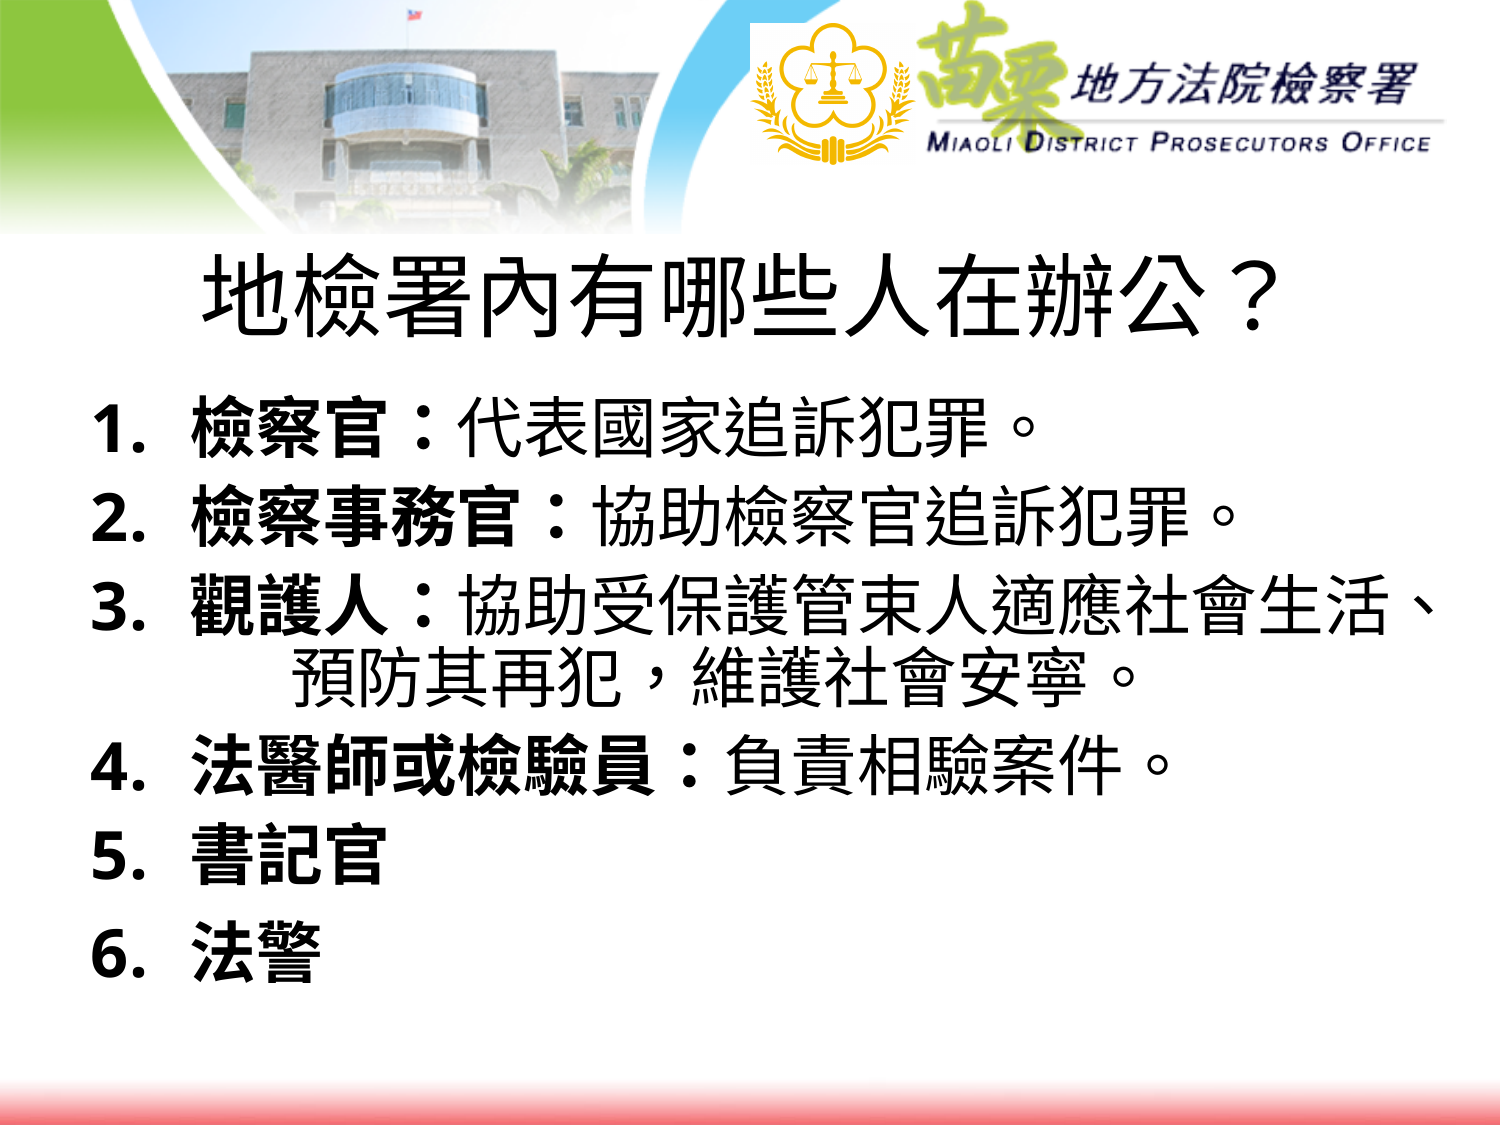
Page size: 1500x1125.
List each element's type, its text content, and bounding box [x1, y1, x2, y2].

list 檢察官：代表國家追訴犯罪。 檢察事務官：協助檢察官追訴犯罪。 觀護人：協助受保護管束人適應社會生活、預防其再犯，維護社會安寧。 法醫師或檢驗員：負責相驗案件。 書記官 法警 [75, 387, 1426, 1038]
title 地檢署內有哪些人在辦公？ [75, 200, 1426, 387]
